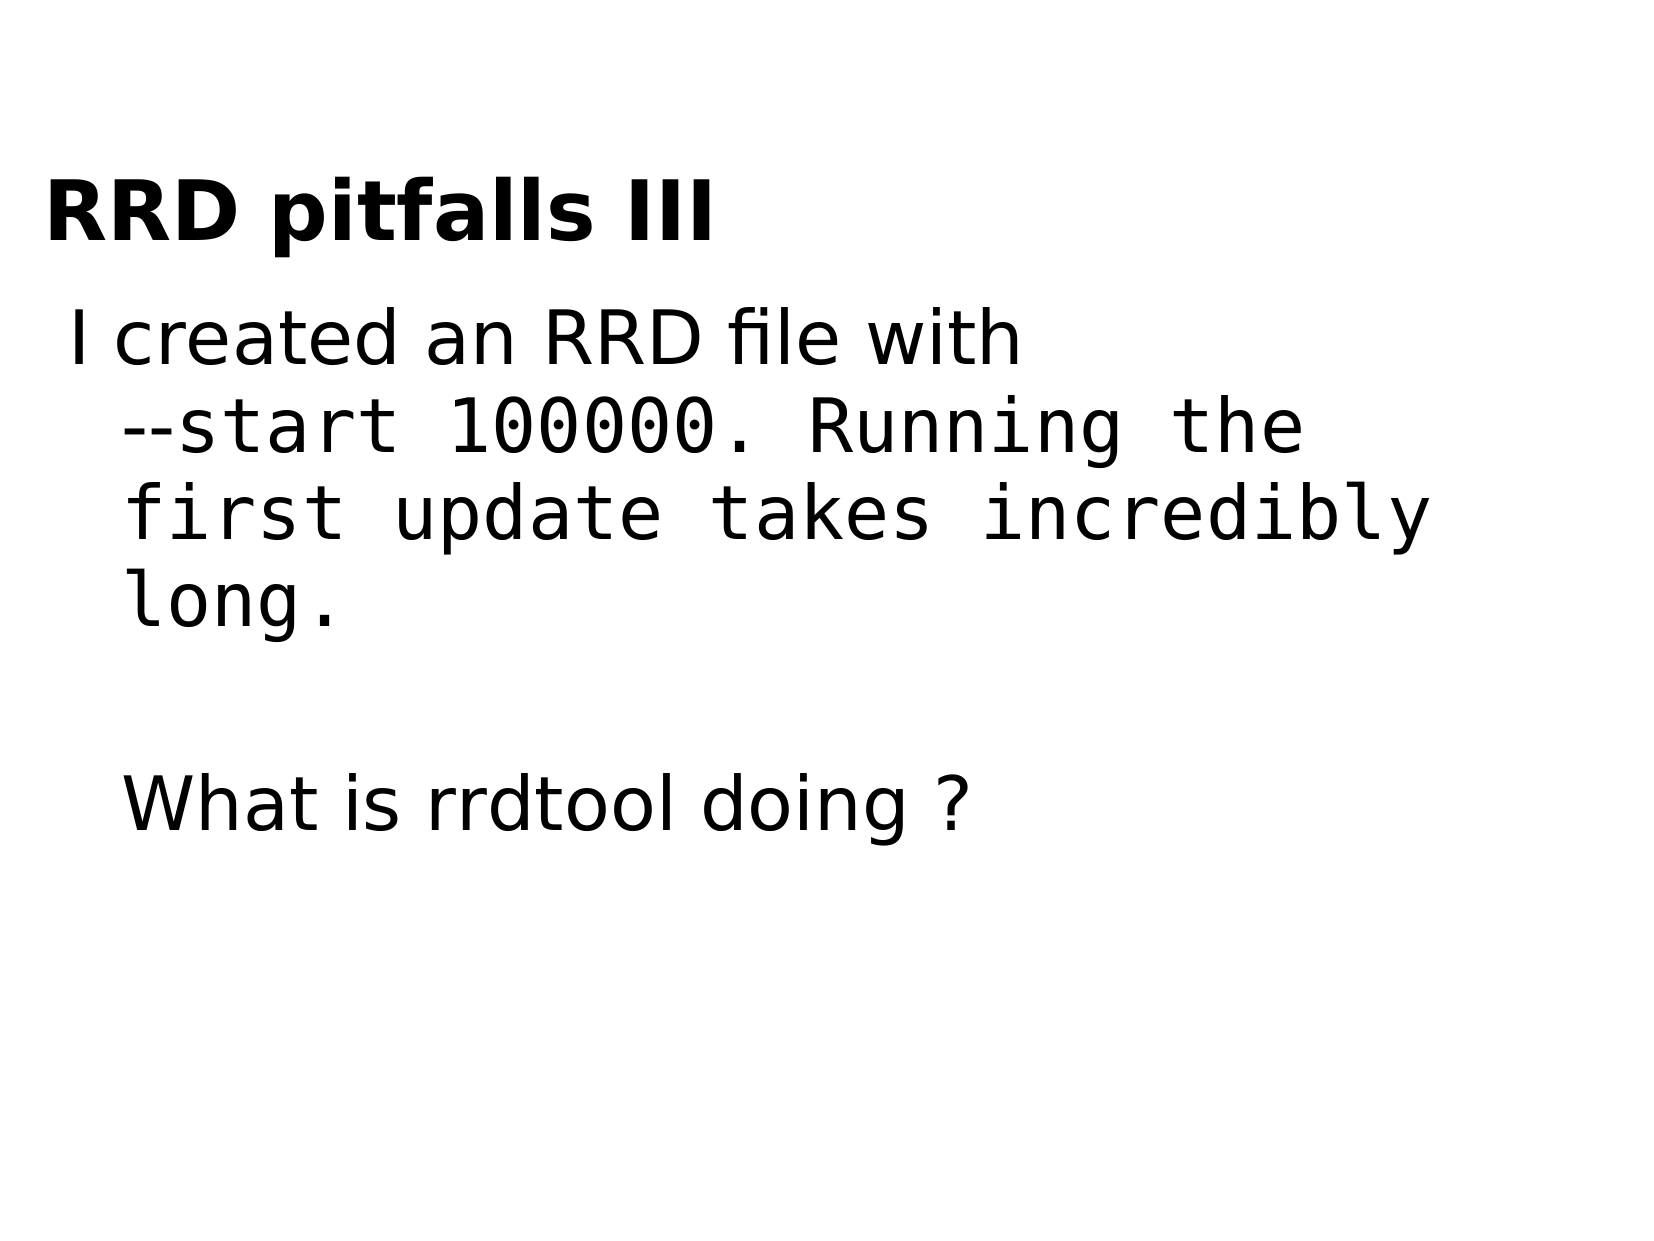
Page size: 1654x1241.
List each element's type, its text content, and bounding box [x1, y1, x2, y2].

list I created an RRD file with --start 100000. Running the first update takes incredibly long. What is rrdtool doing ? [50, 295, 1571, 1099]
title RRD pitfalls III [43, 137, 1581, 287]
